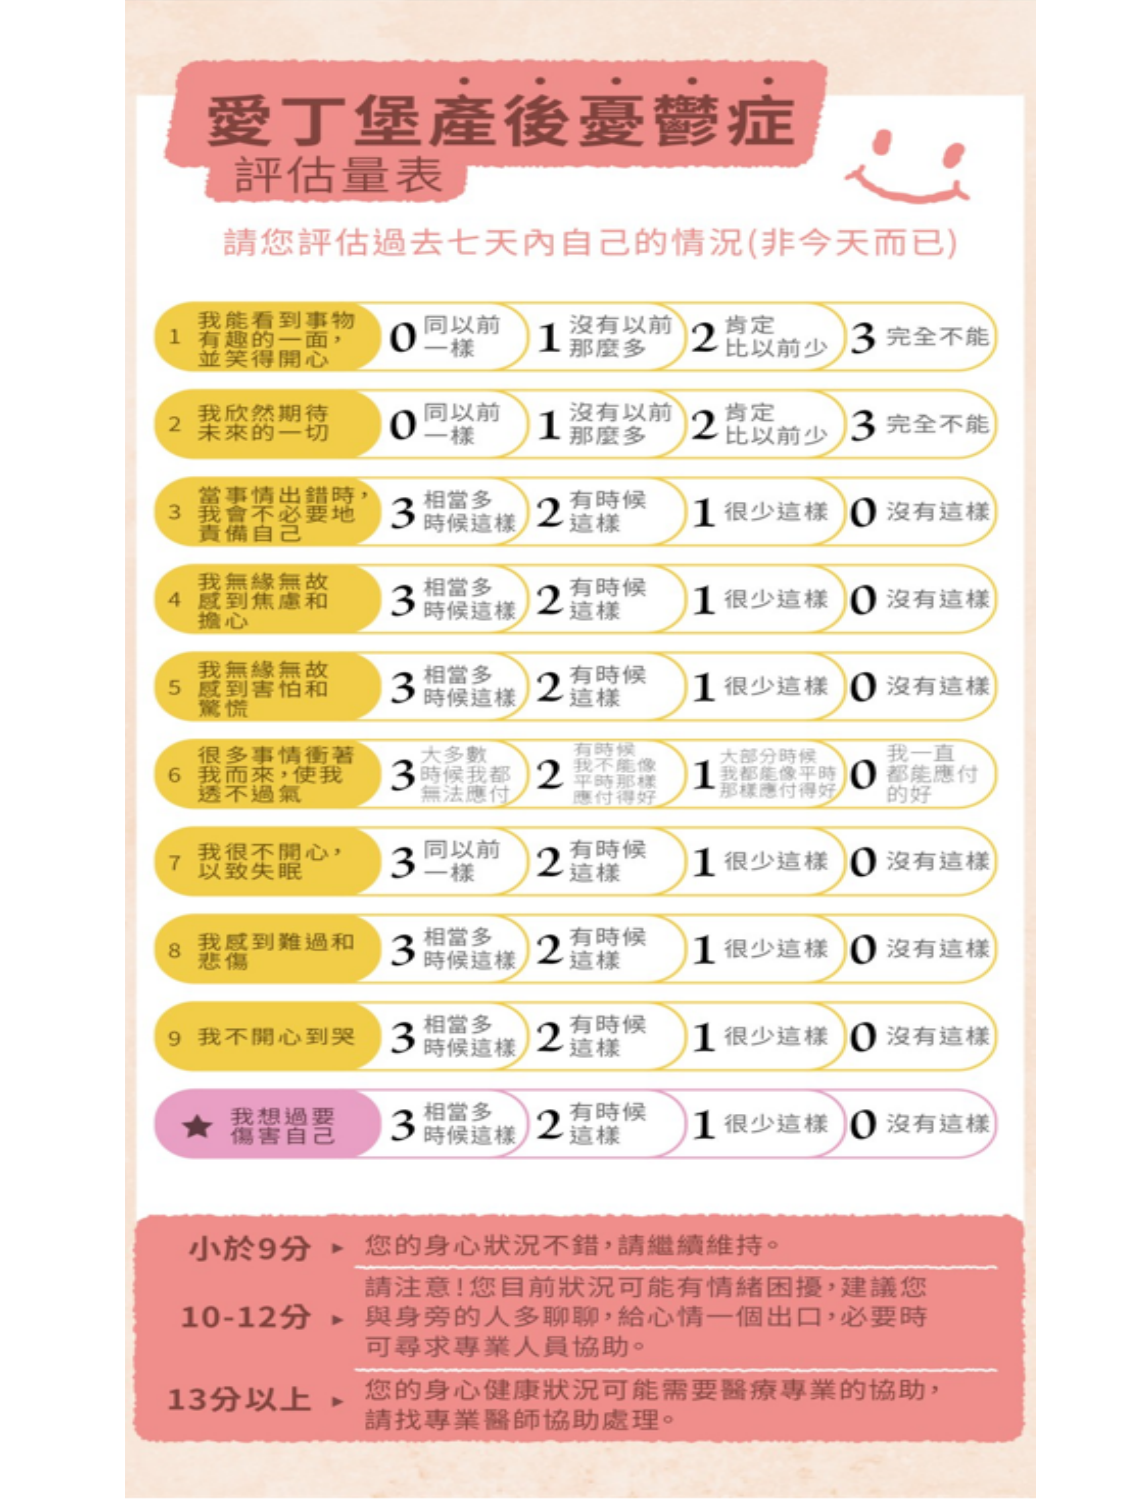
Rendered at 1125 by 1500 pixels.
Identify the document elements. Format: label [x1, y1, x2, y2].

picture [125, 0, 1036, 1500]
